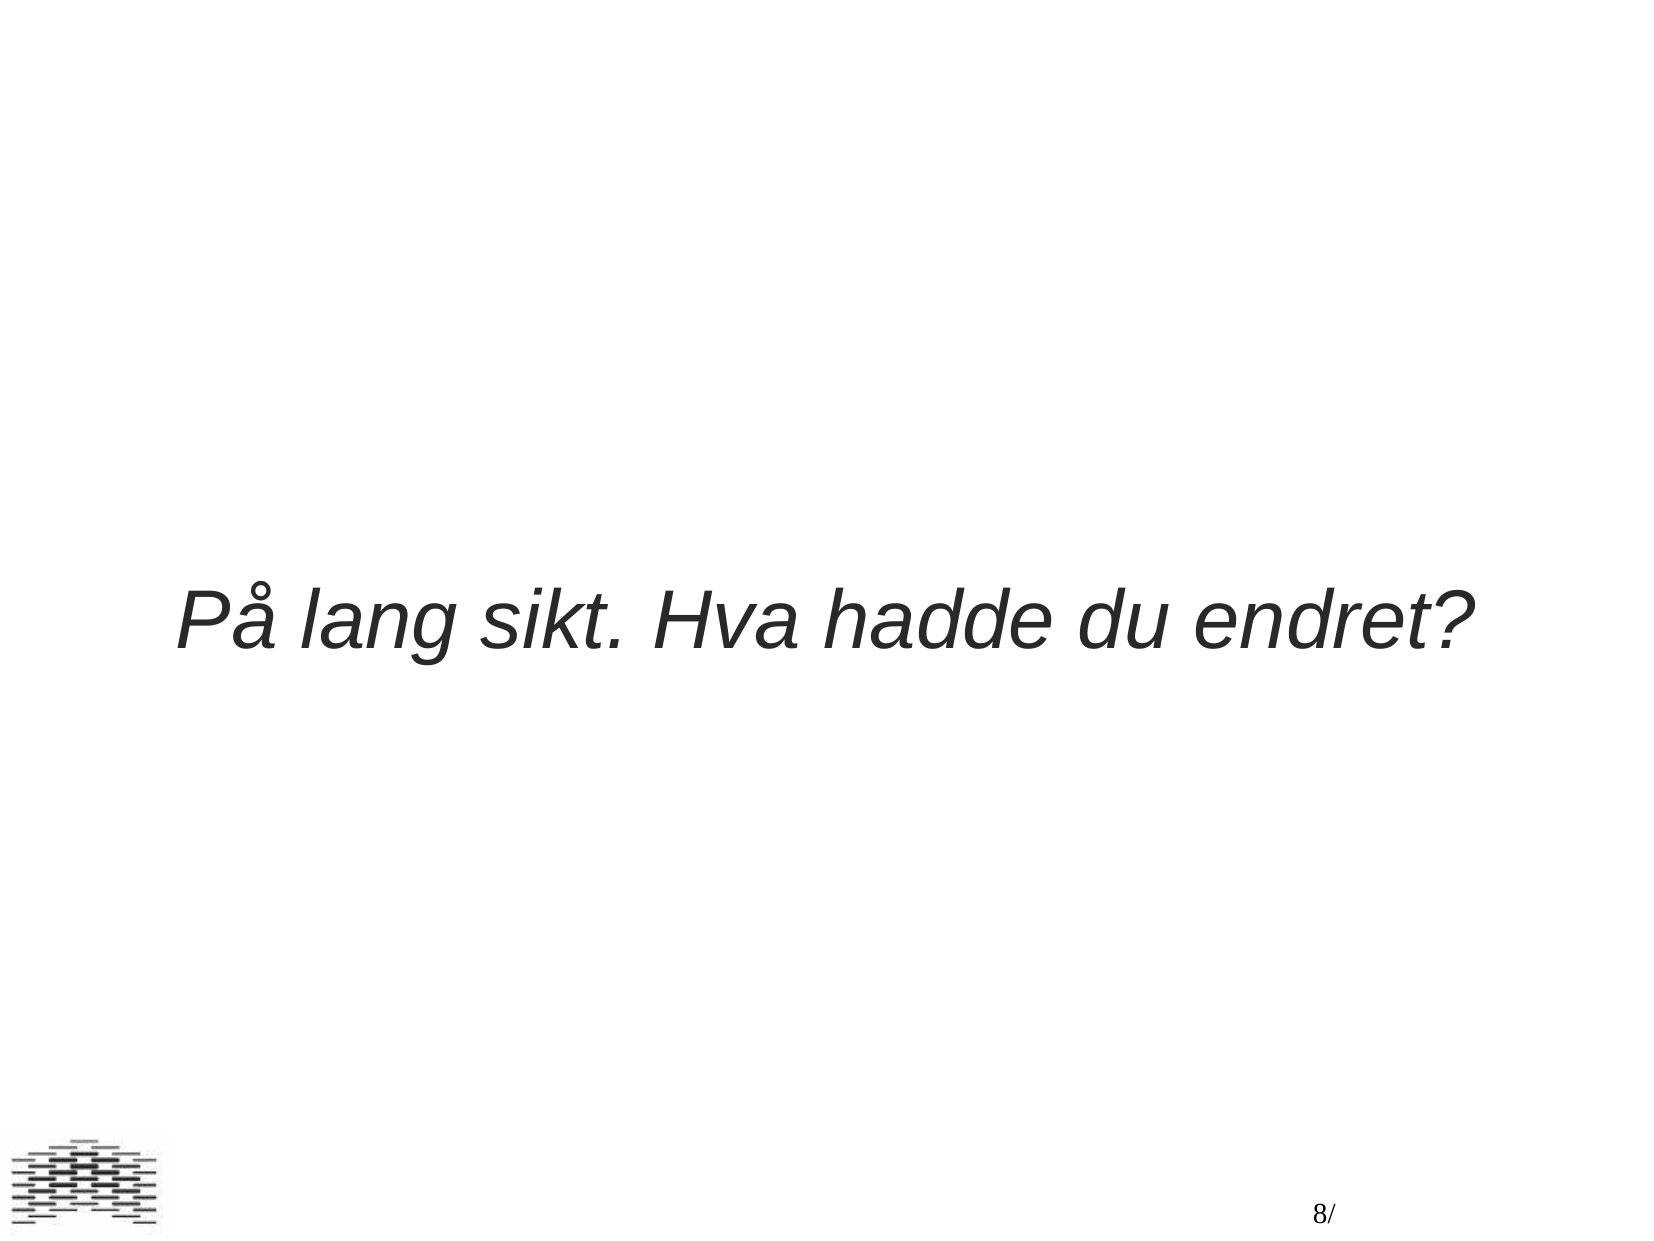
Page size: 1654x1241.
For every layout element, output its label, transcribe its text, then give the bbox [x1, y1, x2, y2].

text_box På lang sikt. Hva hadde du endret? [27, 566, 1626, 674]
